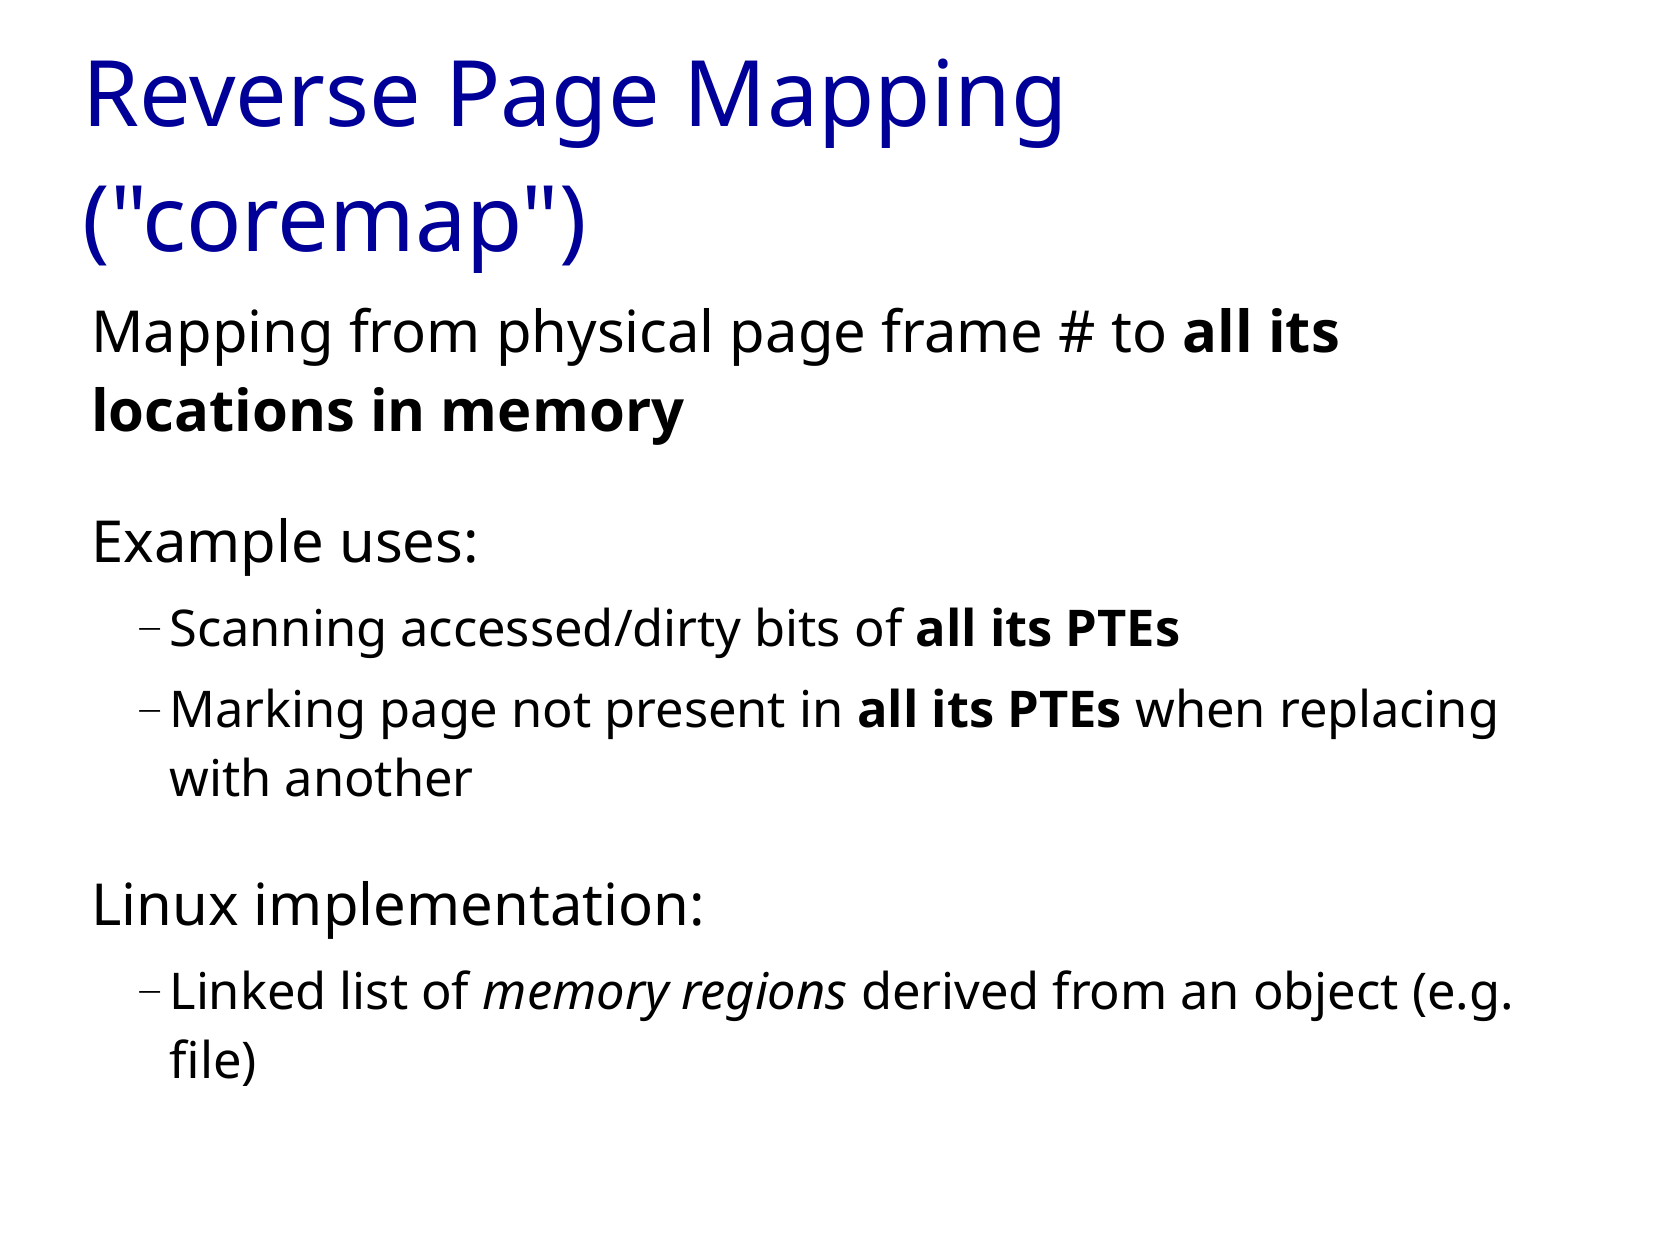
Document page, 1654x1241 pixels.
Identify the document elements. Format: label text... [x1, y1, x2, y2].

title Reverse Page Mapping ("coremap") [82, 49, 1571, 257]
list Mapping from physical page frame # to all its locations in memory Example uses: Scanning accessed/dirty bits of all its PTEs Marking page not present in all its PTEs when replacing with another Linux implementation: Linked list of memory regions derived from an object (e.g. file) [60, 290, 1571, 1096]
